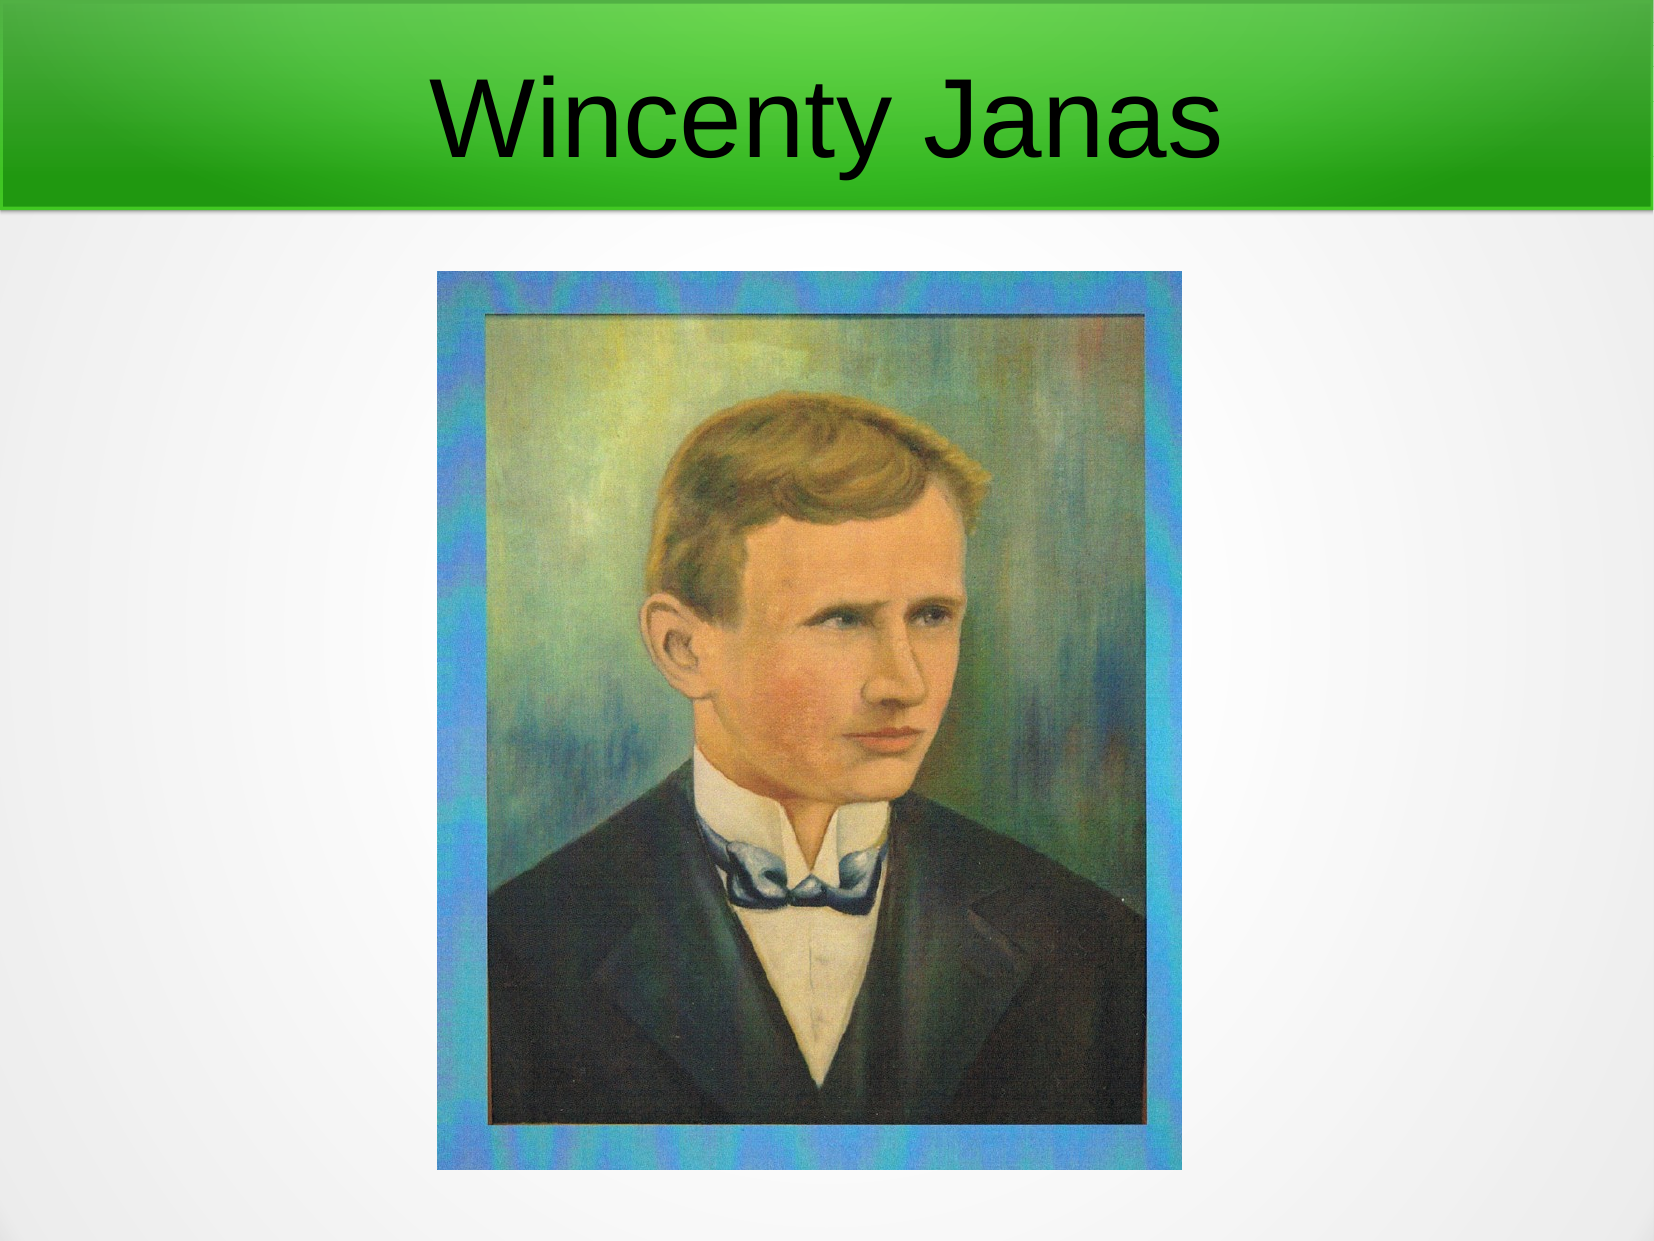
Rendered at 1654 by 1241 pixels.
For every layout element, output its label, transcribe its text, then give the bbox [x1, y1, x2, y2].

title Wincenty Janas [82, 47, 1571, 189]
picture [437, 271, 1182, 1170]
